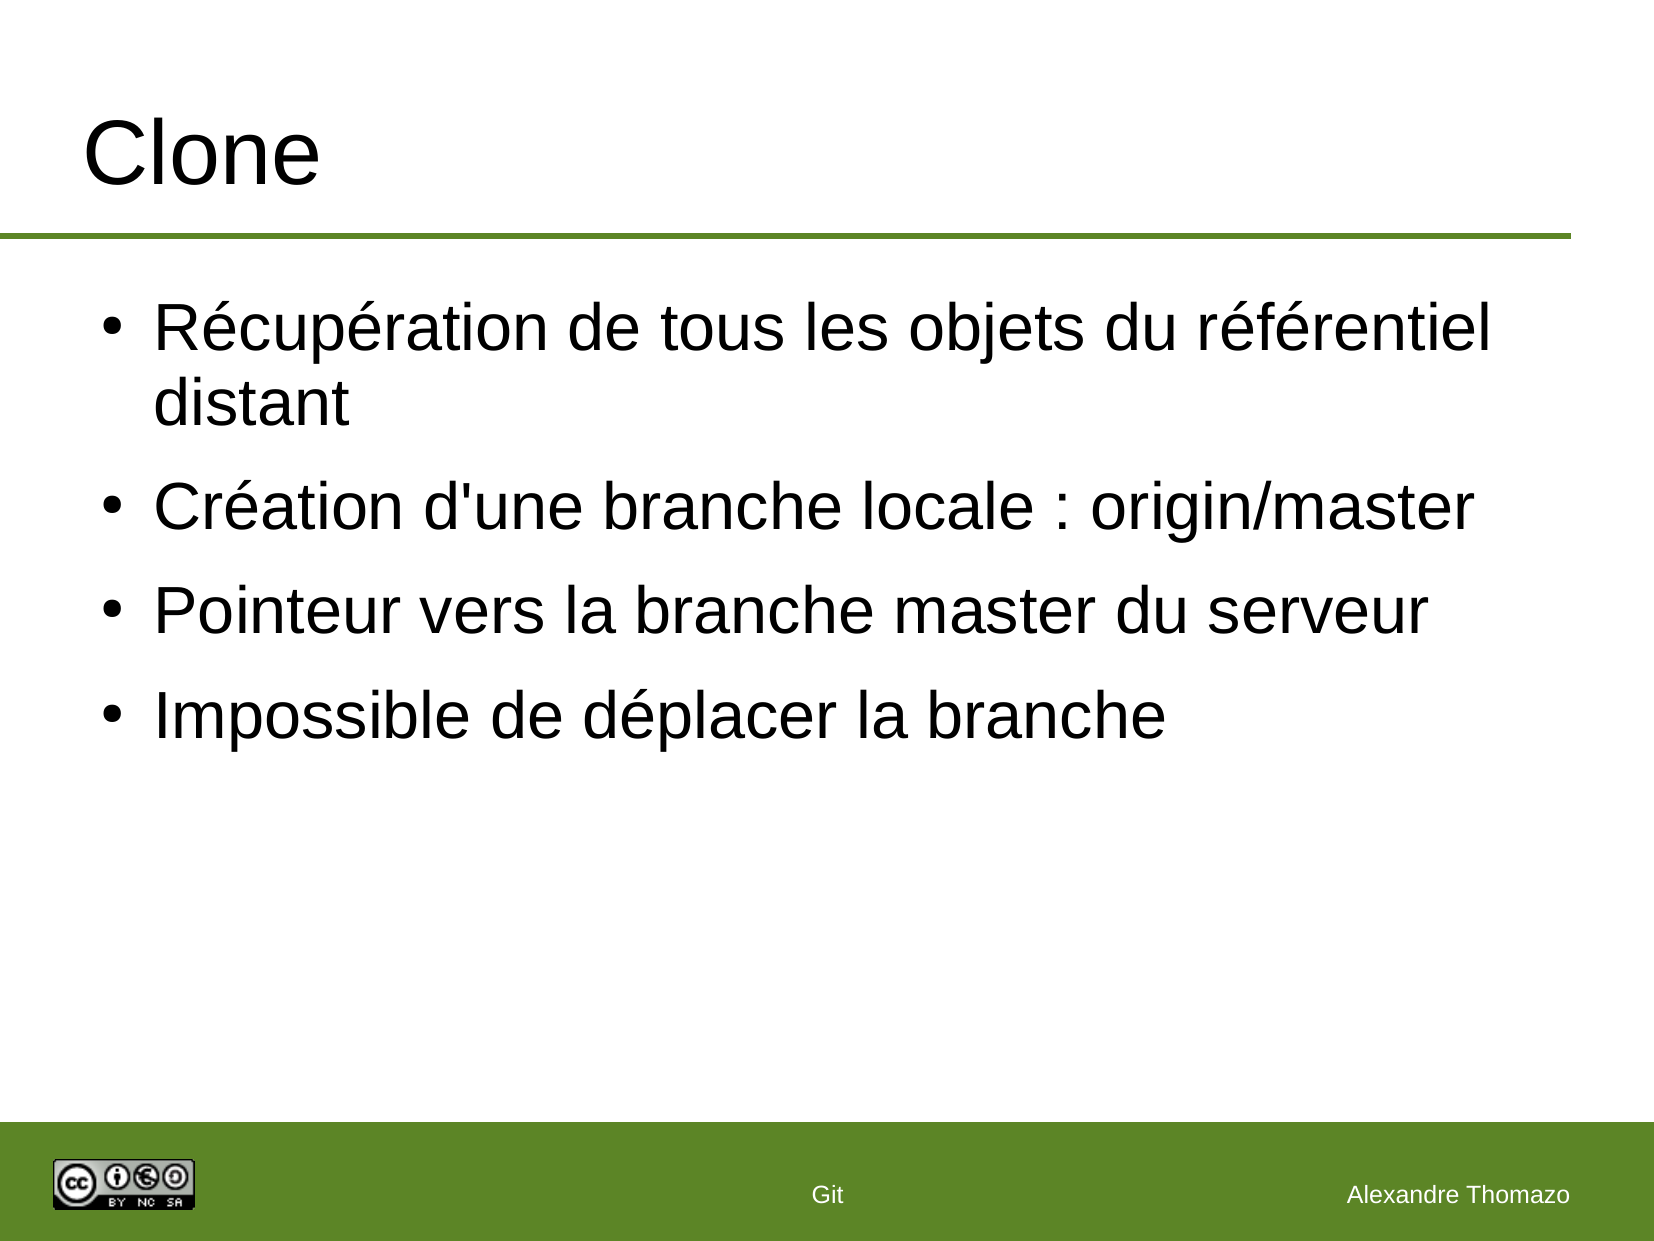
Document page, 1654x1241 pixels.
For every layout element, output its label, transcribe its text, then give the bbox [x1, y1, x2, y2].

title Clone [82, 49, 1571, 257]
list Récupération de tous les objets du référentiel distant Création d'une branche locale : origin/master Pointeur vers la branche master du serveur Impossible de déplacer la branche [82, 290, 1538, 1010]
picture [53, 1159, 195, 1210]
